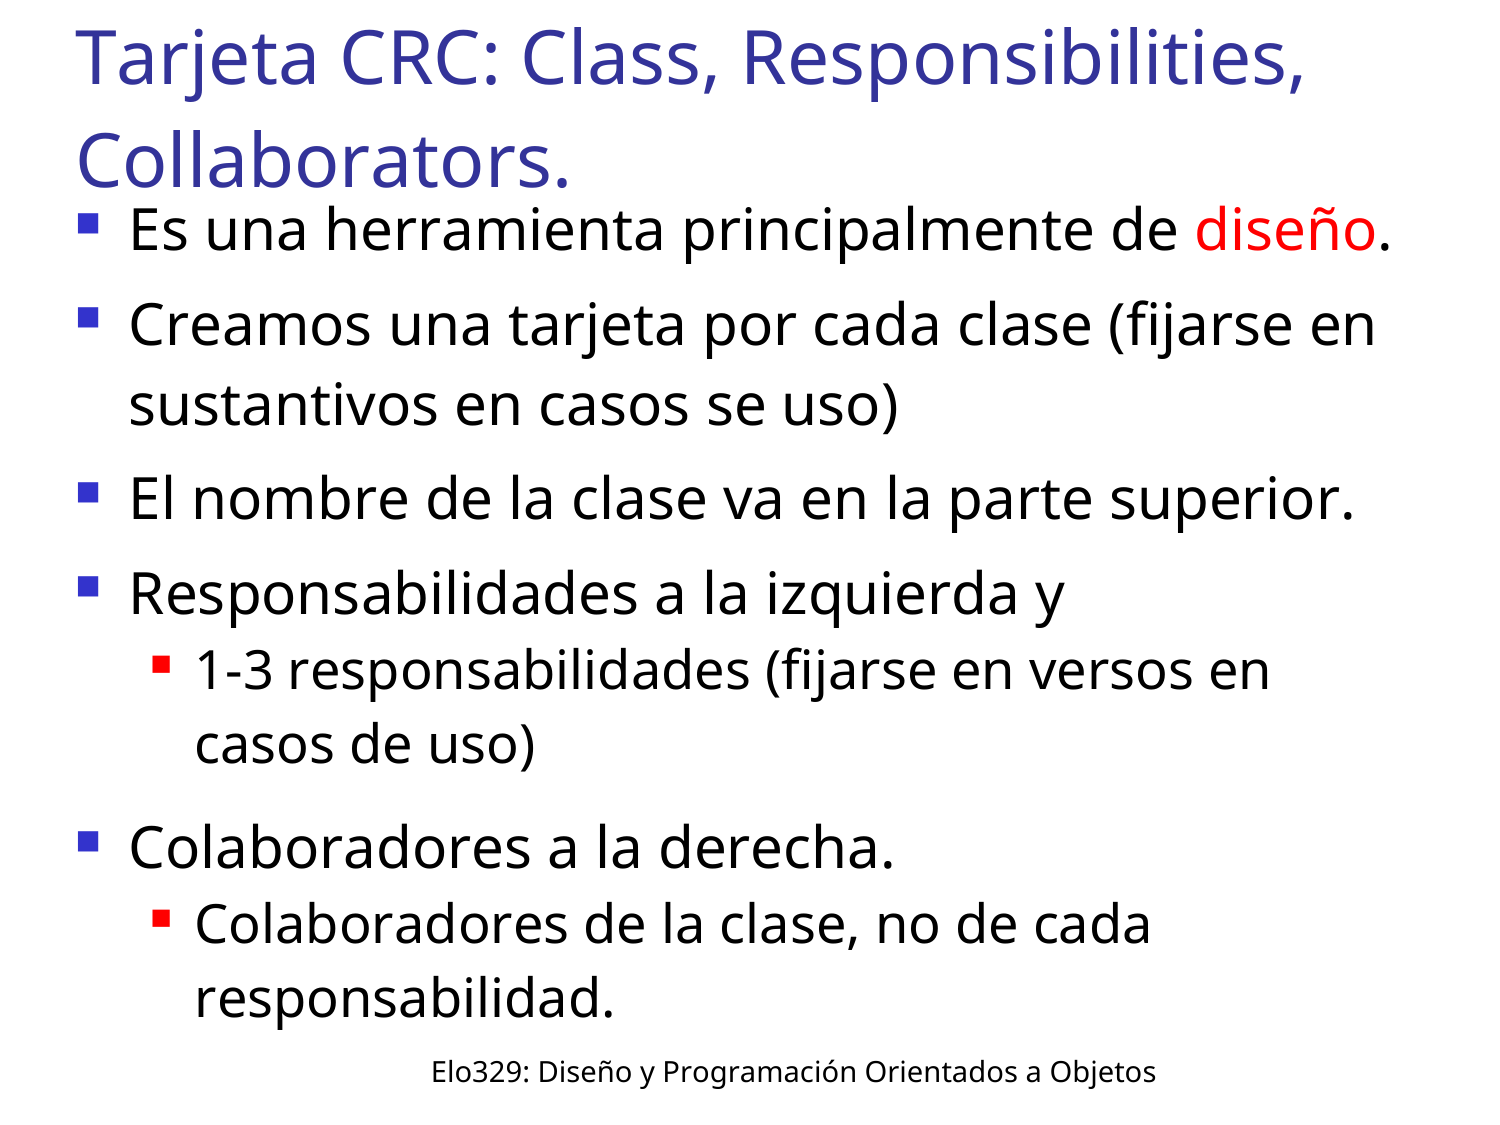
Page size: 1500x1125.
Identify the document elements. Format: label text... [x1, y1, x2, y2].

list Es una herramienta principalmente de diseño. Creamos una tarjeta por cada clase (fijarse en sustantivos en casos se uso)‏ El nombre de la clase va en la parte superior. Responsabilidades a la izquierda y 1-3 responsabilidades (fijarse en versos en casos de uso)‏ Colaboradores a la derecha. Colaboradores de la clase, no de cada responsabilidad. [75, 187, 1398, 1048]
title Tarjeta CRC: Class, Responsibilities, Collaborators. [75, 8, 1426, 205]
